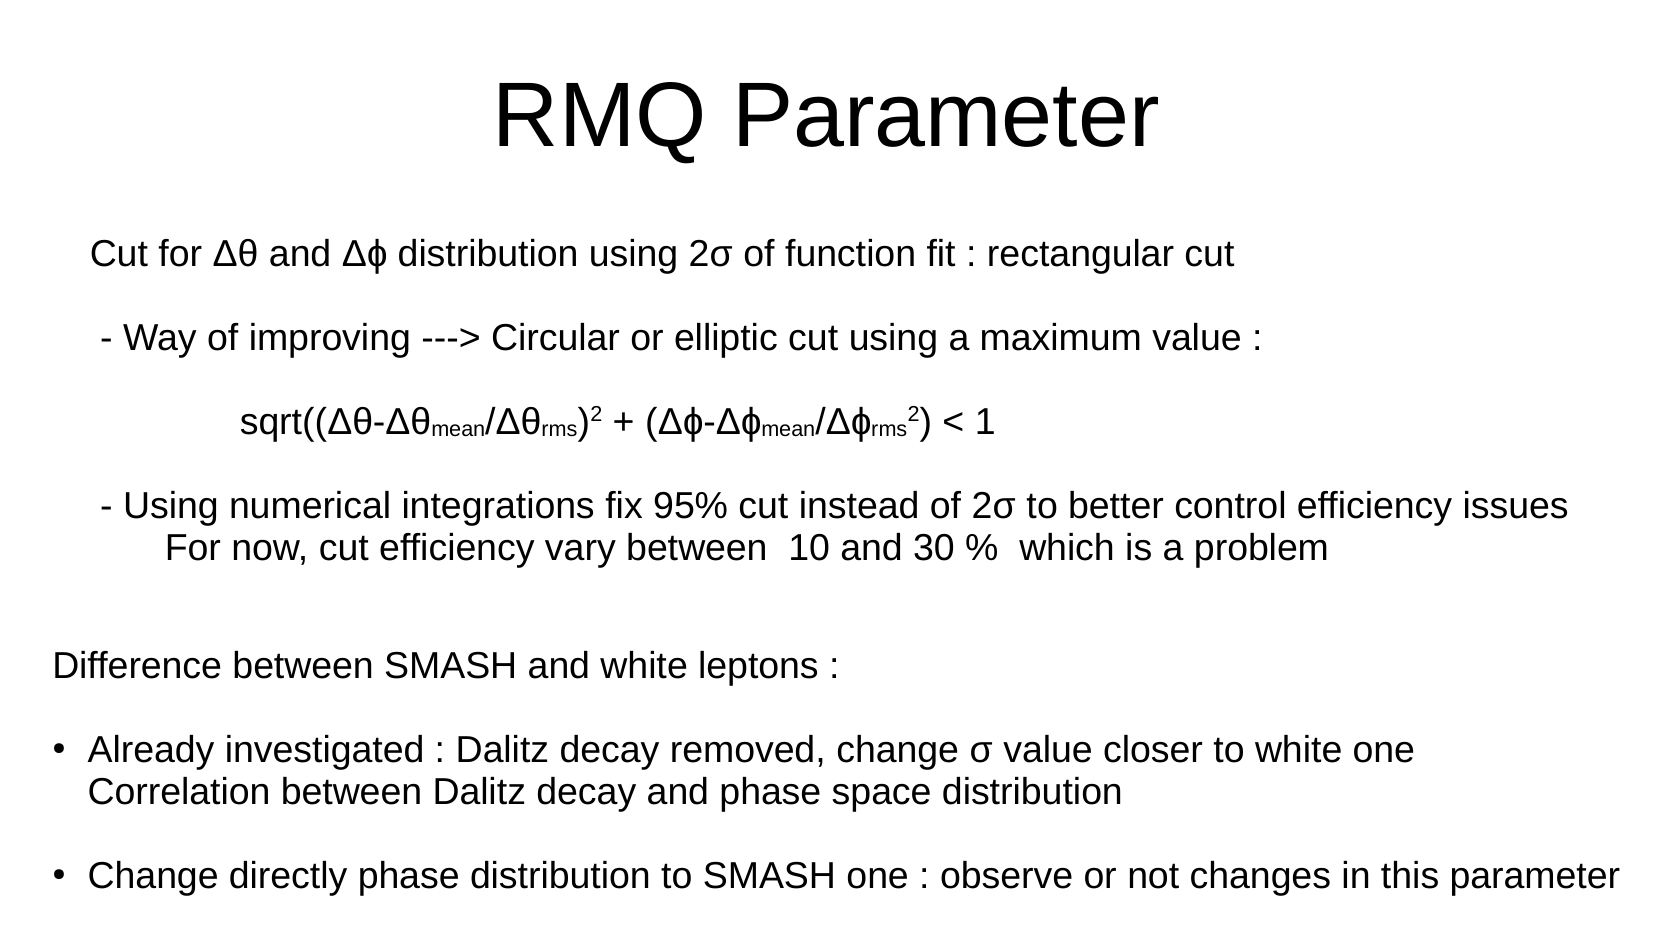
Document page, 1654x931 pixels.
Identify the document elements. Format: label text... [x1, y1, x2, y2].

text_box Difference between SMASH and white leptons : Already investigated : Dalitz decay removed, change σ value closer to white one Correlation between Dalitz decay and phase space distribution Change directly phase distribution to SMASH one : observe or not changes in this parameter [37, 637, 1651, 931]
text_box Cut for Δθ and Δɸ distribution using 2σ of function fit : rectangular cut - Way of improving ---> Circular or elliptic cut using a maximum value : sqrt((Δθ-Δθmean/Δθrms)2 + (Δɸ-Δɸmean/Δɸrms2) < 1 - Using numerical integrations fix 95% cut instead of 2σ to better control efficiency issues For now, cut efficiency vary between 10 and 30 % which is a problem [75, 225, 1654, 576]
title RMQ Parameter [82, 37, 1571, 193]
